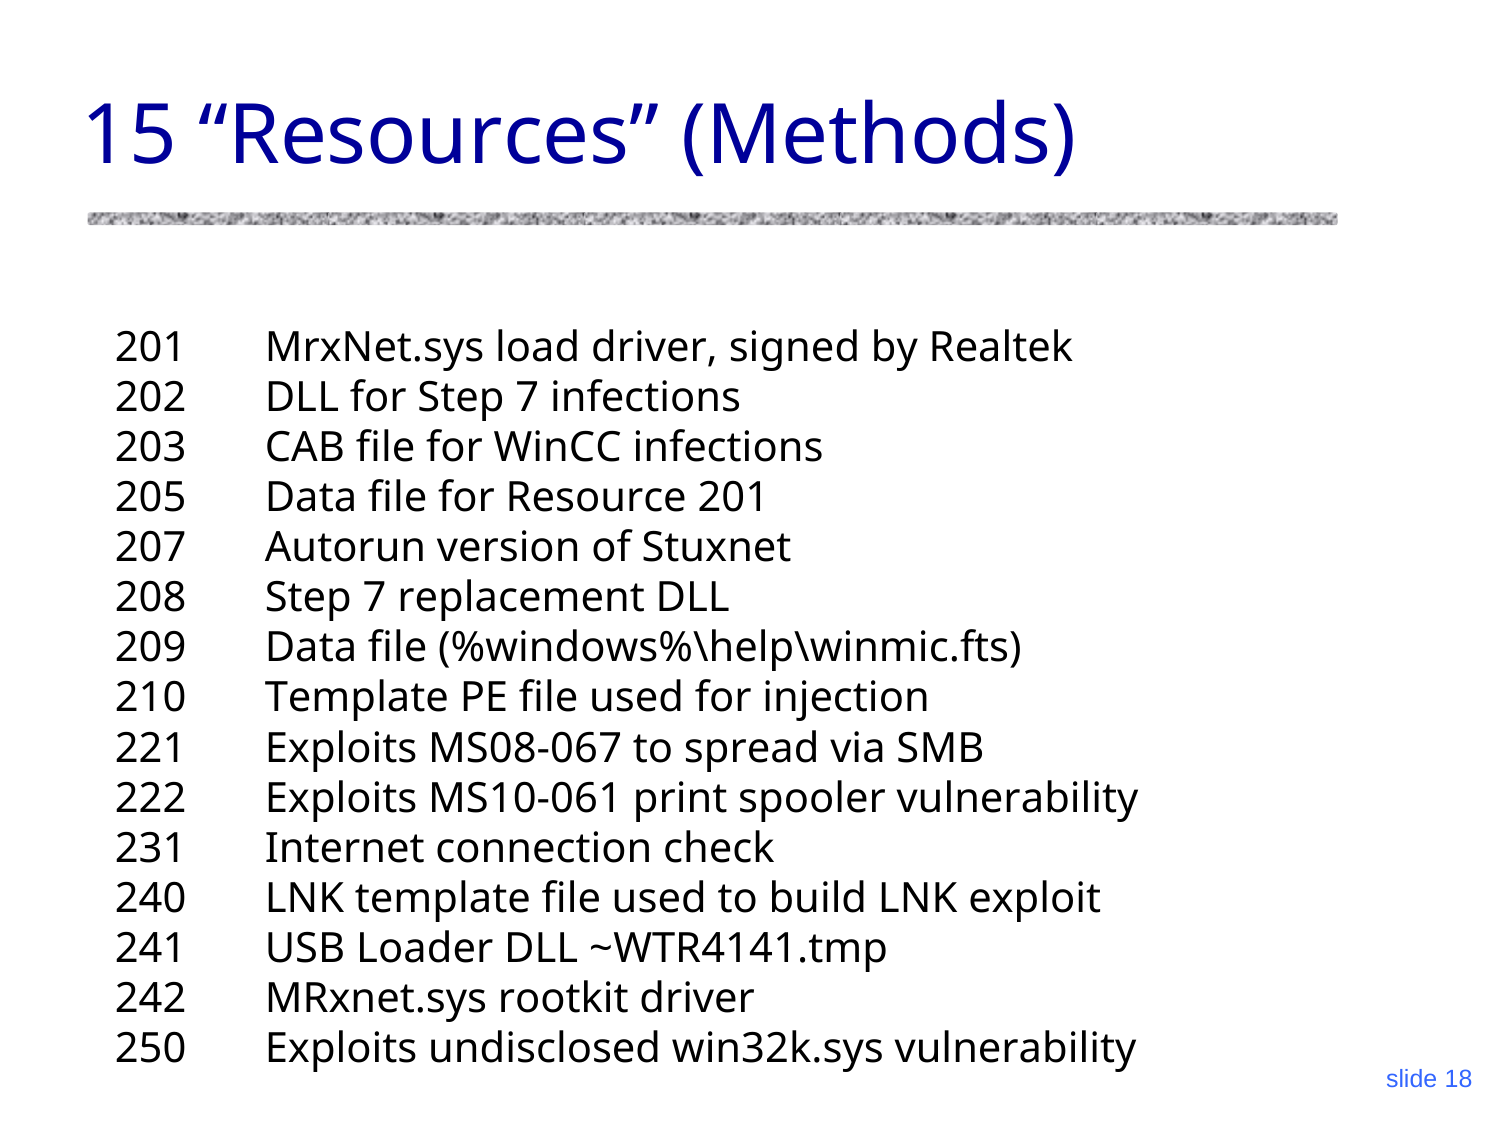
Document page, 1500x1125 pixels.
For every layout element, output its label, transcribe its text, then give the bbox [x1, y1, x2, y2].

text_box slide <number> [1174, 1025, 1488, 1101]
title 15 “Resources” (Methods) [66, 37, 1438, 188]
text_box 201 MrxNet.sys load driver, signed by Realtek 202 DLL for Step 7 infections 203 CAB file for WinCC infections 205 Data file for Resource 201 207 Autorun version of Stuxnet 208 Step 7 replacement DLL 209 Data file (%windows%\help\winmic.fts) 210 Template PE file used for injection 221 Exploits MS08-067 to spread via SMB 222 Exploits MS10-061 print spooler vulnerability 231 Internet connection check 240 LNK template file used to build LNK exploit 241 USB Loader DLL ~WTR4141.tmp 242 MRxnet.sys rootkit driver 250 Exploits undisclosed win32k.sys vulnerability [99, 262, 1376, 1075]
picture [87, 212, 1338, 226]
